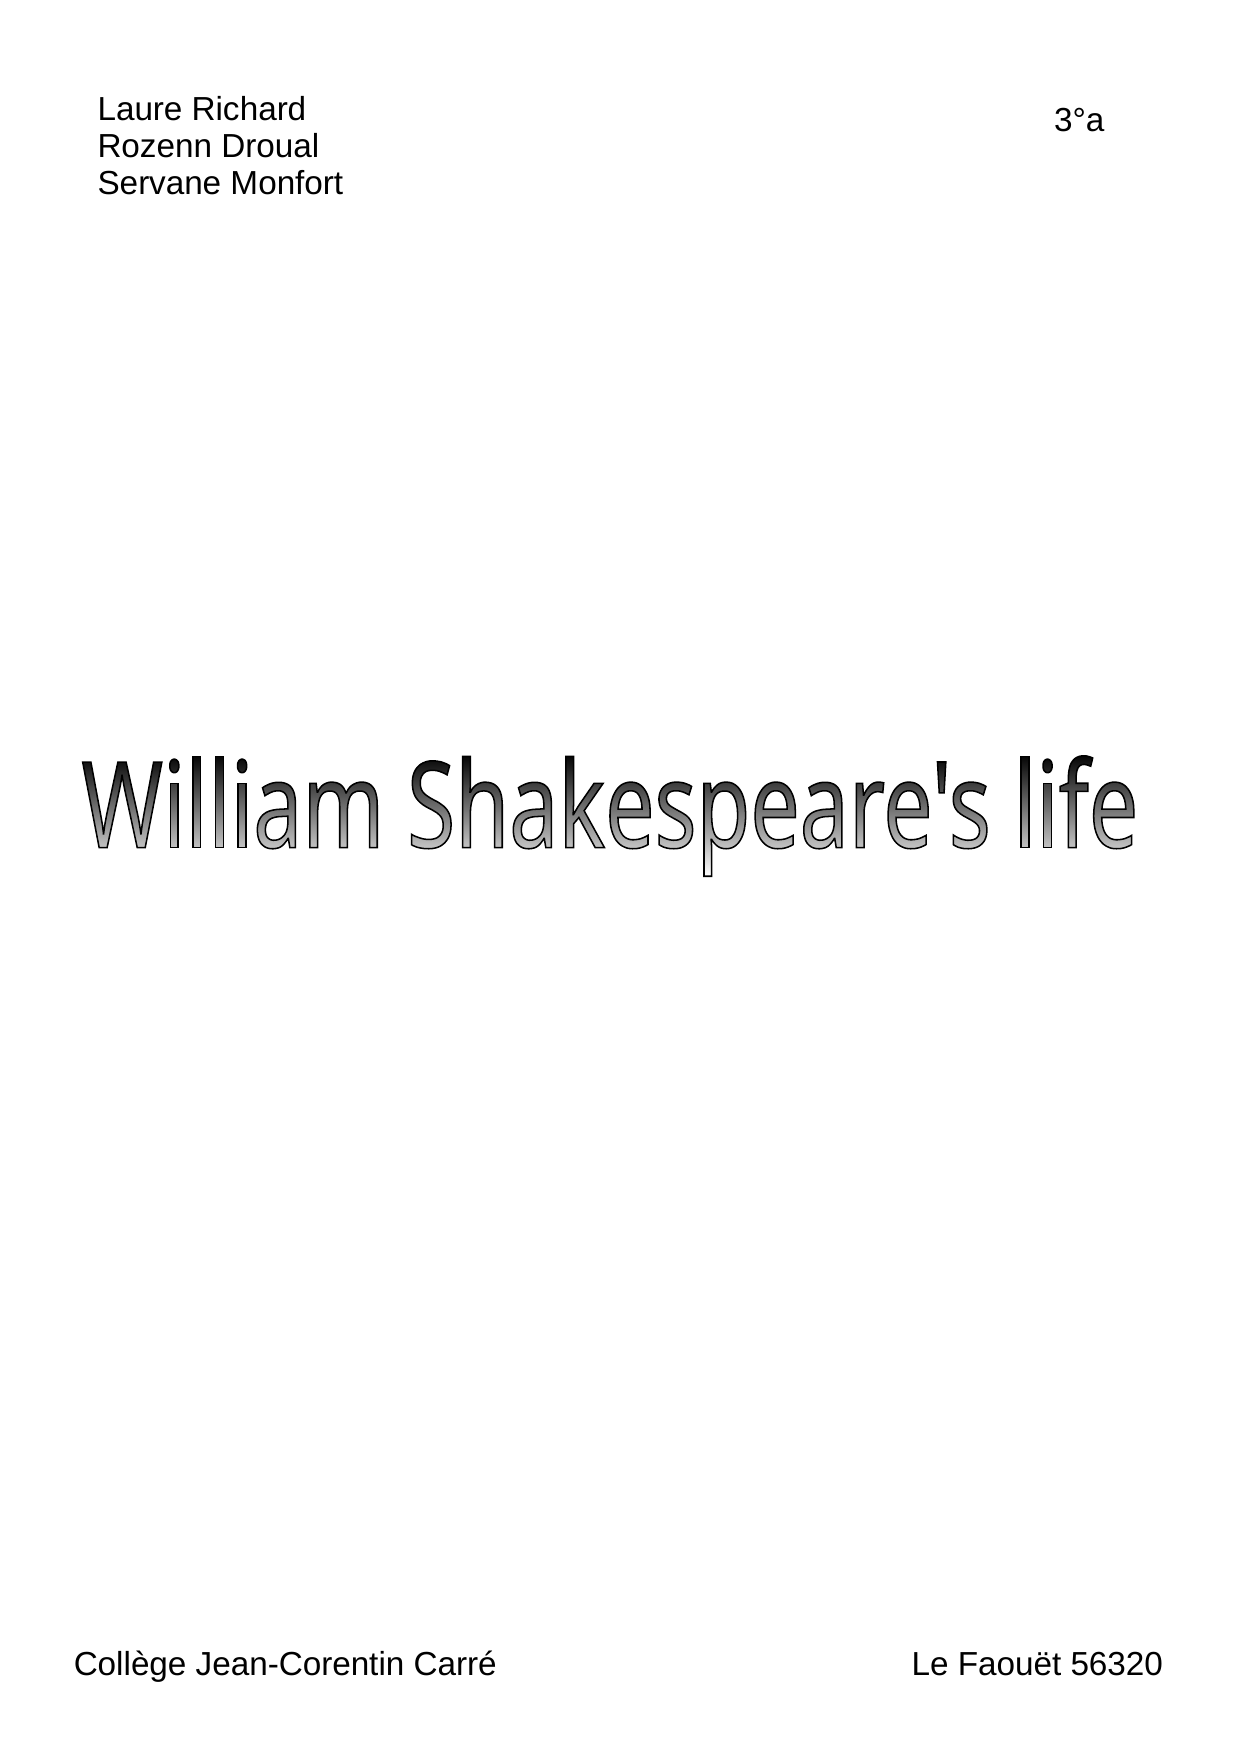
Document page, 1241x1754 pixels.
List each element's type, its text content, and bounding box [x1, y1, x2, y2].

text_box William Shakespeare's life [193, 756, 201, 848]
text_box William Shakespeare's life [1060, 755, 1093, 848]
text_box William Shakespeare's life [513, 782, 552, 849]
text_box William Shakespeare's life [170, 783, 179, 848]
text_box William Shakespeare's life [1093, 782, 1134, 849]
text_box William Shakespeare's life [755, 782, 796, 849]
text_box William Shakespeare's life [257, 782, 296, 849]
text_box William Shakespeare's life [565, 756, 605, 848]
text_box [213, 669, 268, 783]
text_box William Shakespeare's life [803, 782, 842, 849]
text_box William Shakespeare's life [309, 782, 378, 848]
text_box William Shakespeare's life [609, 782, 651, 849]
text_box Laure Richard Rozenn Droual Servane Monfort [82, 82, 449, 224]
text_box William Shakespeare's life [1021, 756, 1029, 848]
text_box William Shakespeare's life [856, 782, 884, 848]
text_box William Shakespeare's life [462, 756, 503, 848]
text_box William Shakespeare's life [238, 783, 246, 848]
text_box William Shakespeare's life [411, 760, 452, 849]
text_box Collège Jean-Corentin Carré Le Faouët 56320 [59, 1638, 1182, 1695]
text_box William Shakespeare's life [1043, 783, 1052, 848]
text_box William Shakespeare's life [658, 782, 693, 849]
text_box William Shakespeare's life [82, 762, 162, 848]
text_box William Shakespeare's life [215, 756, 224, 848]
text_box William Shakespeare's life [953, 782, 987, 849]
text_box William Shakespeare's life [888, 782, 929, 849]
text_box William Shakespeare's life [703, 782, 746, 877]
text_box 3°a [1039, 94, 1146, 152]
